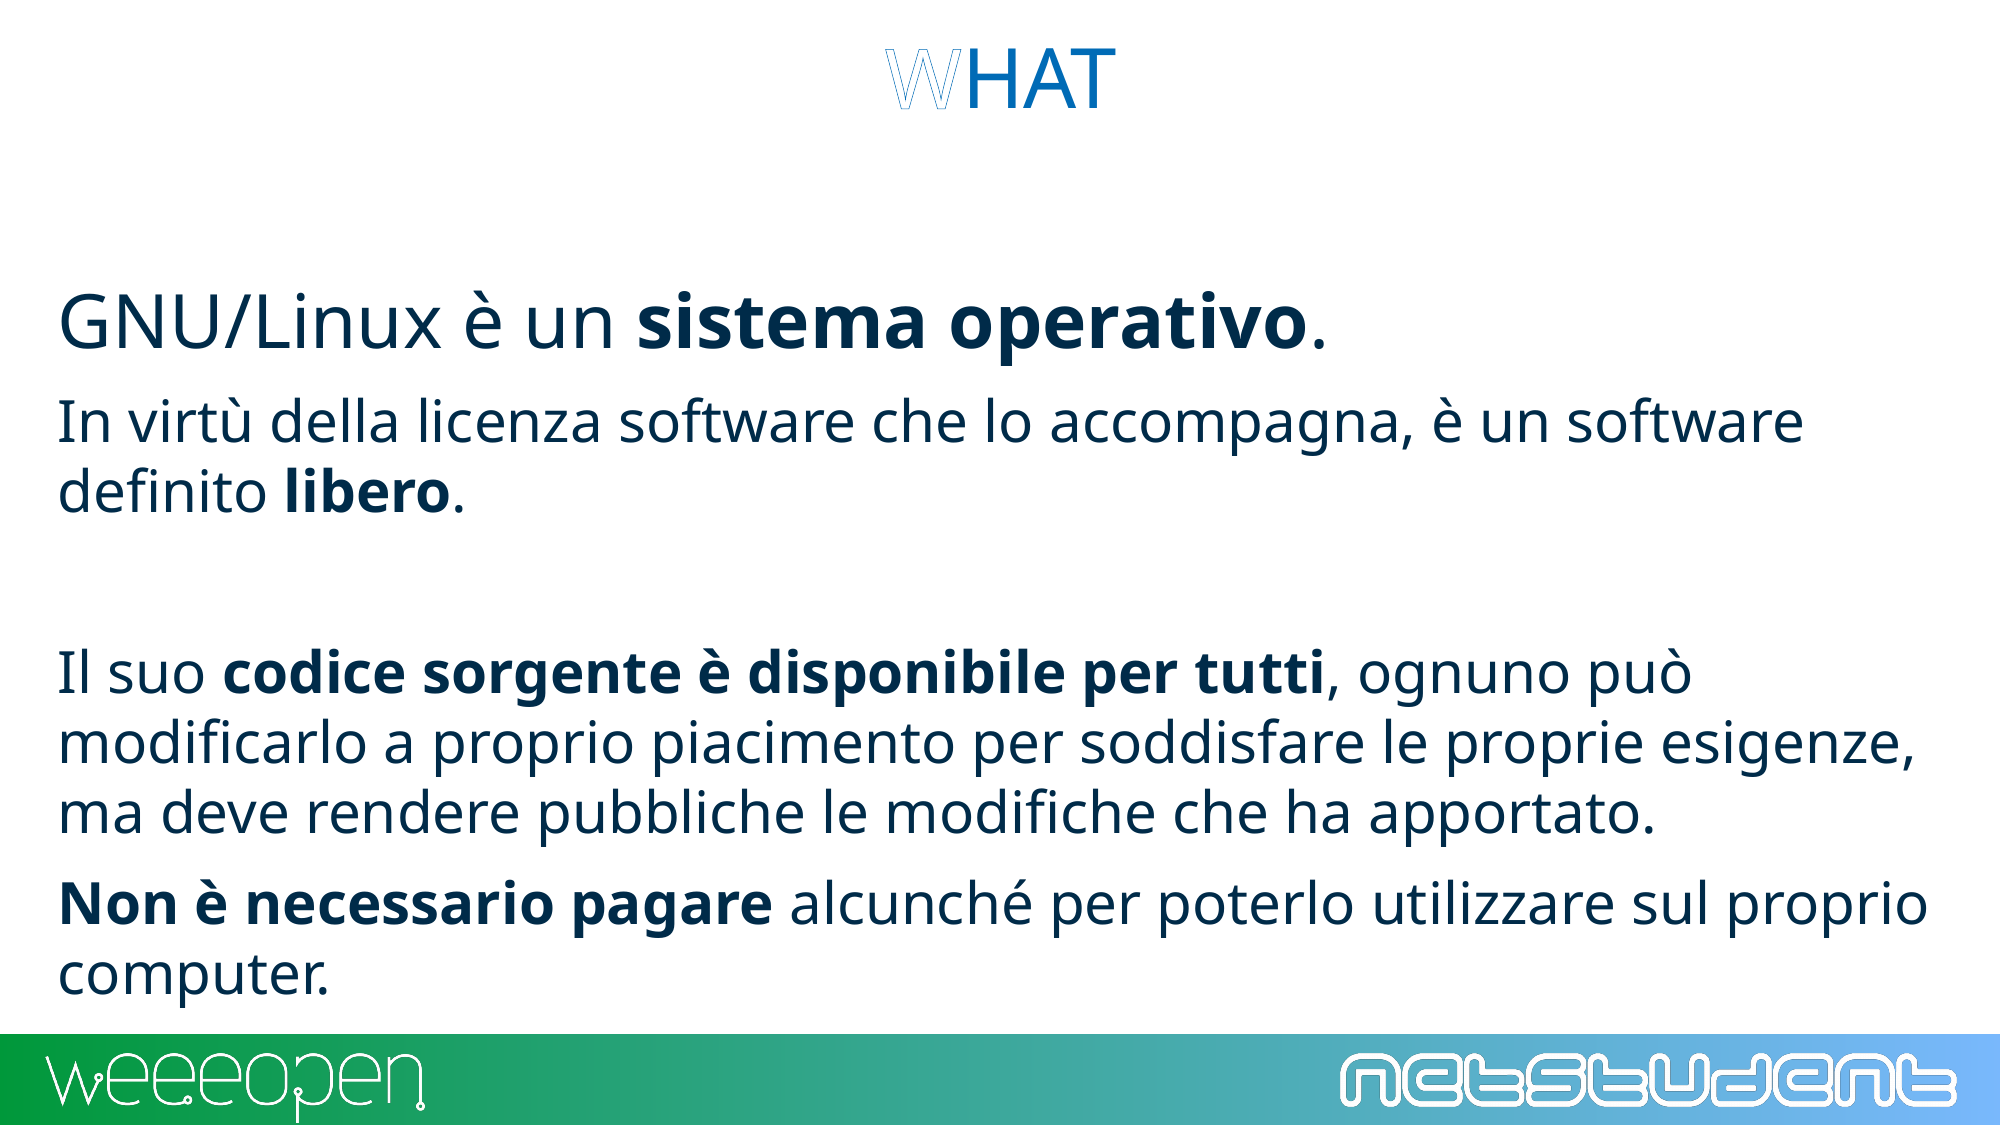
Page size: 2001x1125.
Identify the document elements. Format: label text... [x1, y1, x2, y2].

picture [45, 1053, 425, 1123]
picture [1340, 1053, 1957, 1107]
text_box GNU/Linux è un sistema operativo. In virtù della licenza software che lo accompagna, è un software definito libero. Il suo codice sorgente è disponibile per tutti, ognuno può modificarlo a proprio piacimento per soddisfare le proprie esigenze, ma deve rendere pubbliche le modifiche che ha apportato. Non è necessario pagare alcunché per poterlo utilizzare sul proprio computer. [43, 265, 1959, 981]
text_box WHAT [43, 29, 1959, 247]
